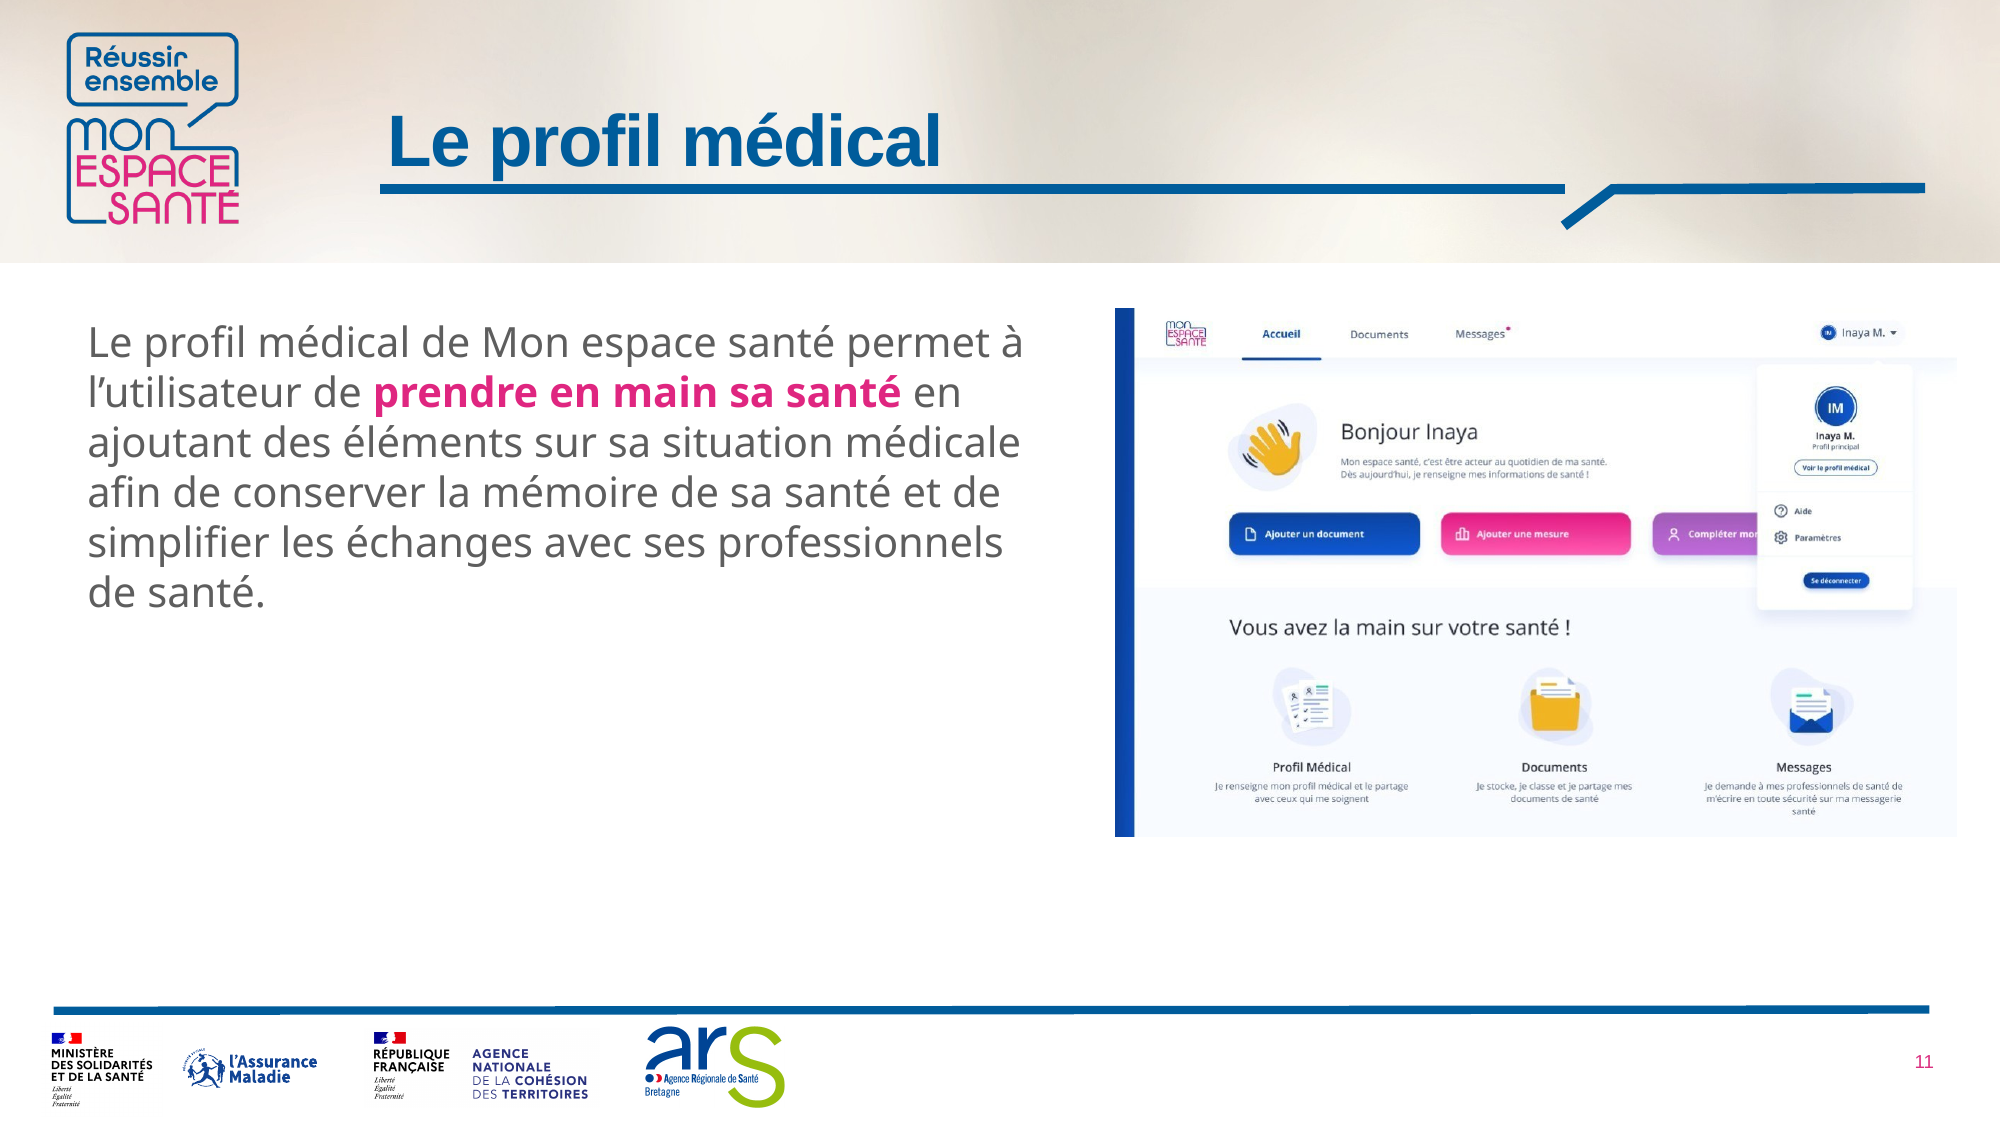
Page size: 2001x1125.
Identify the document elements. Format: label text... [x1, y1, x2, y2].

picture [41, 1022, 163, 1117]
picture [645, 1026, 785, 1108]
picture [1115, 308, 1957, 837]
title Le profil médical [379, 2, 1526, 189]
text_box Le profil médical de Mon espace santé permet à l’utilisateur de prendre en main sa santé en ajoutant des éléments sur sa situation médicale afin de conserver la mémoire de sa santé et de simplifier les échanges avec ses professionnels de santé. [72, 308, 1058, 624]
picture [364, 1028, 600, 1108]
picture [0, 0, 2000, 263]
